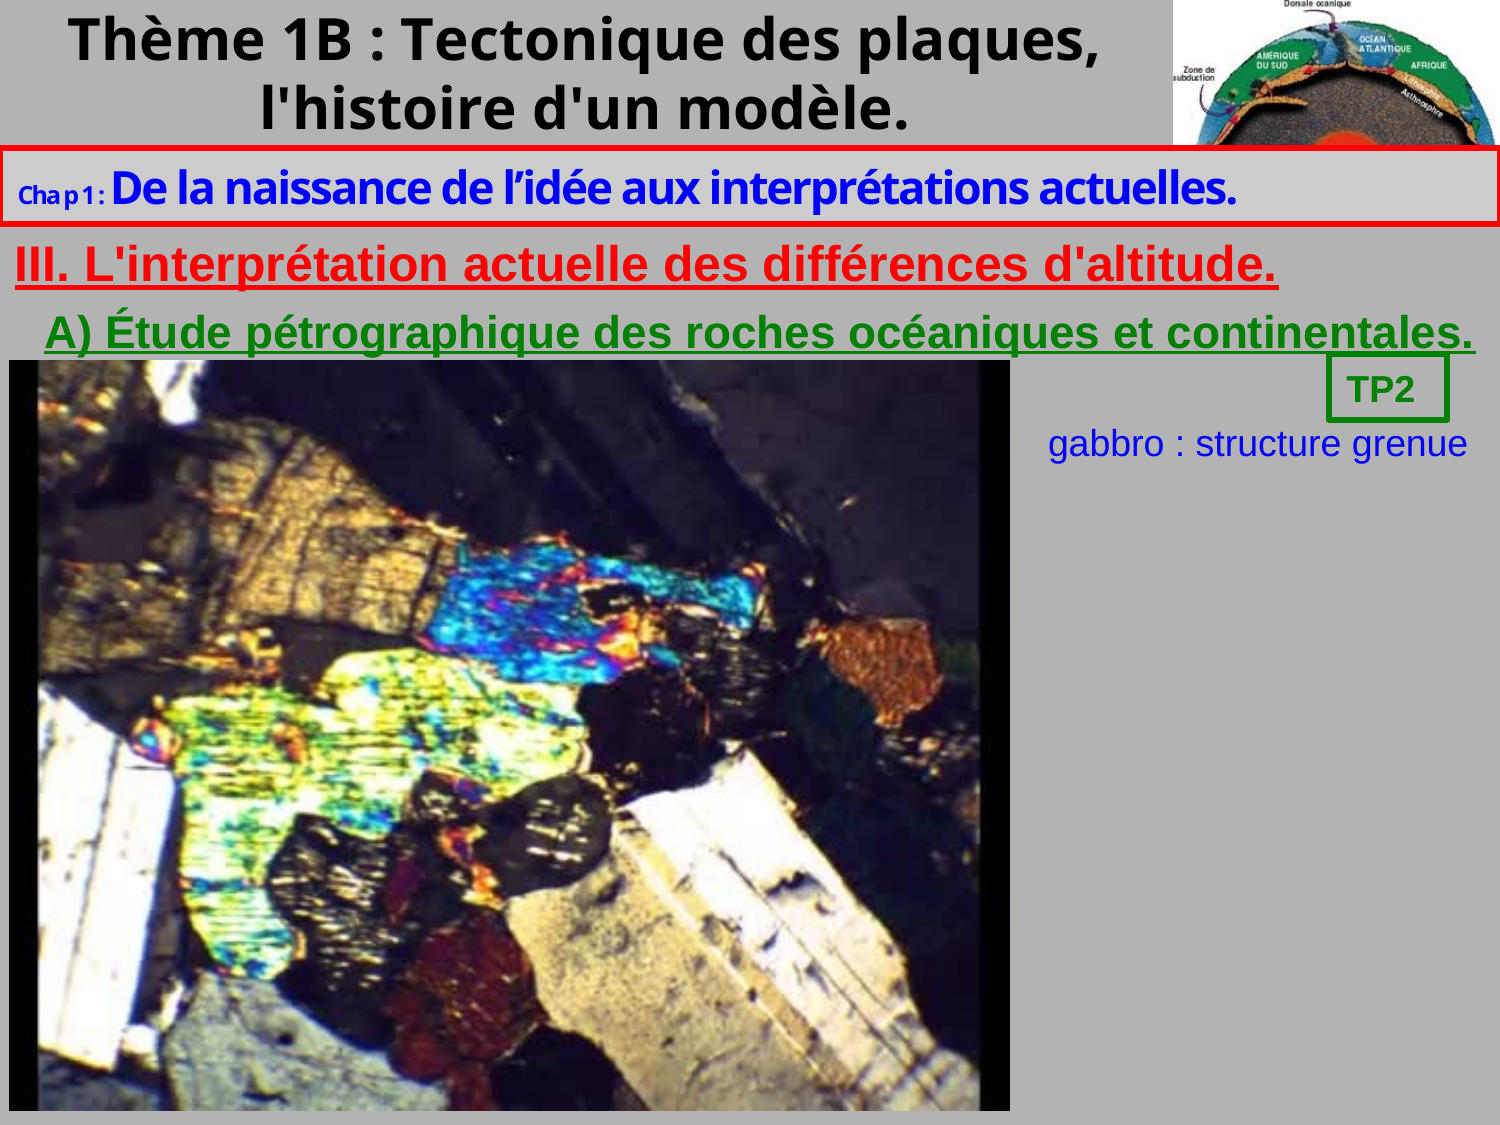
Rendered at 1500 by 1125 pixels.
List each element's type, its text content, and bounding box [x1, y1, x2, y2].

text_box III. L'interprétation actuelle des différences d'altitude. [0, 224, 1418, 300]
text_box Thème 1B : Tectonique des plaques, l'histoire d'un modèle. [0, 0, 1173, 147]
text_box gabbro : structure grenue [1033, 411, 1500, 472]
picture [1173, 0, 1500, 147]
text_box TP2 [1328, 354, 1447, 411]
text_box Cha p 1 : De la naissance de l’idée aux interprétations actuelles. [0, 147, 1500, 224]
text_box A) Étude pétrographique des roches océaniques et continentales. [29, 295, 1500, 366]
picture [9, 360, 1010, 1111]
